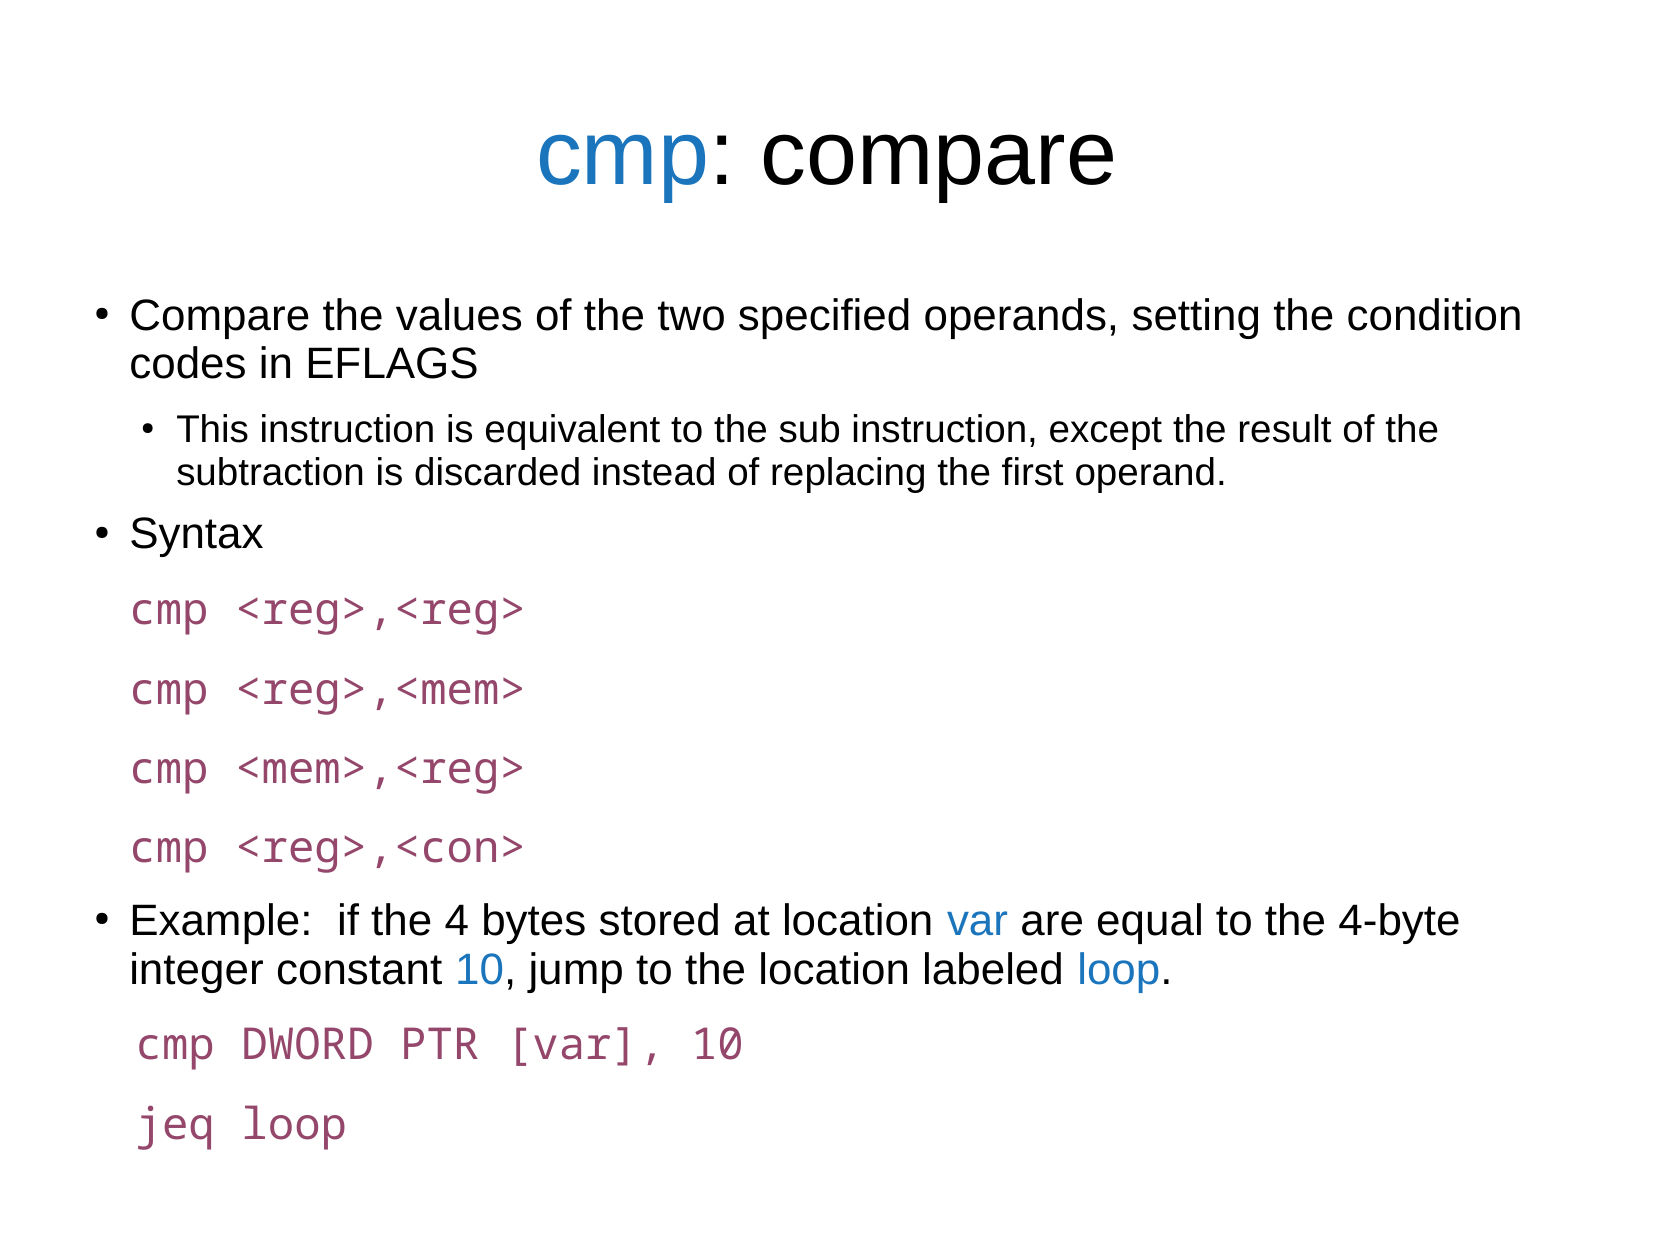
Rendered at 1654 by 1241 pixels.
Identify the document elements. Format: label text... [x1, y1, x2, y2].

title cmp: compare [82, 49, 1571, 257]
list Compare the values of the two specified operands, setting the condition codes in EFLAGS This instruction is equivalent to the sub instruction, except the result of the subtraction is discarded instead of replacing the first operand. Syntax cmp <reg>,<reg> cmp <reg>,<mem> cmp <mem>,<reg> cmp <reg>,<con> Example: if the 4 bytes stored at location var are equal to the 4-byte integer constant 10, jump to the location labeled loop. cmp DWORD PTR [var], 10 jeq loop [82, 290, 1571, 1163]
